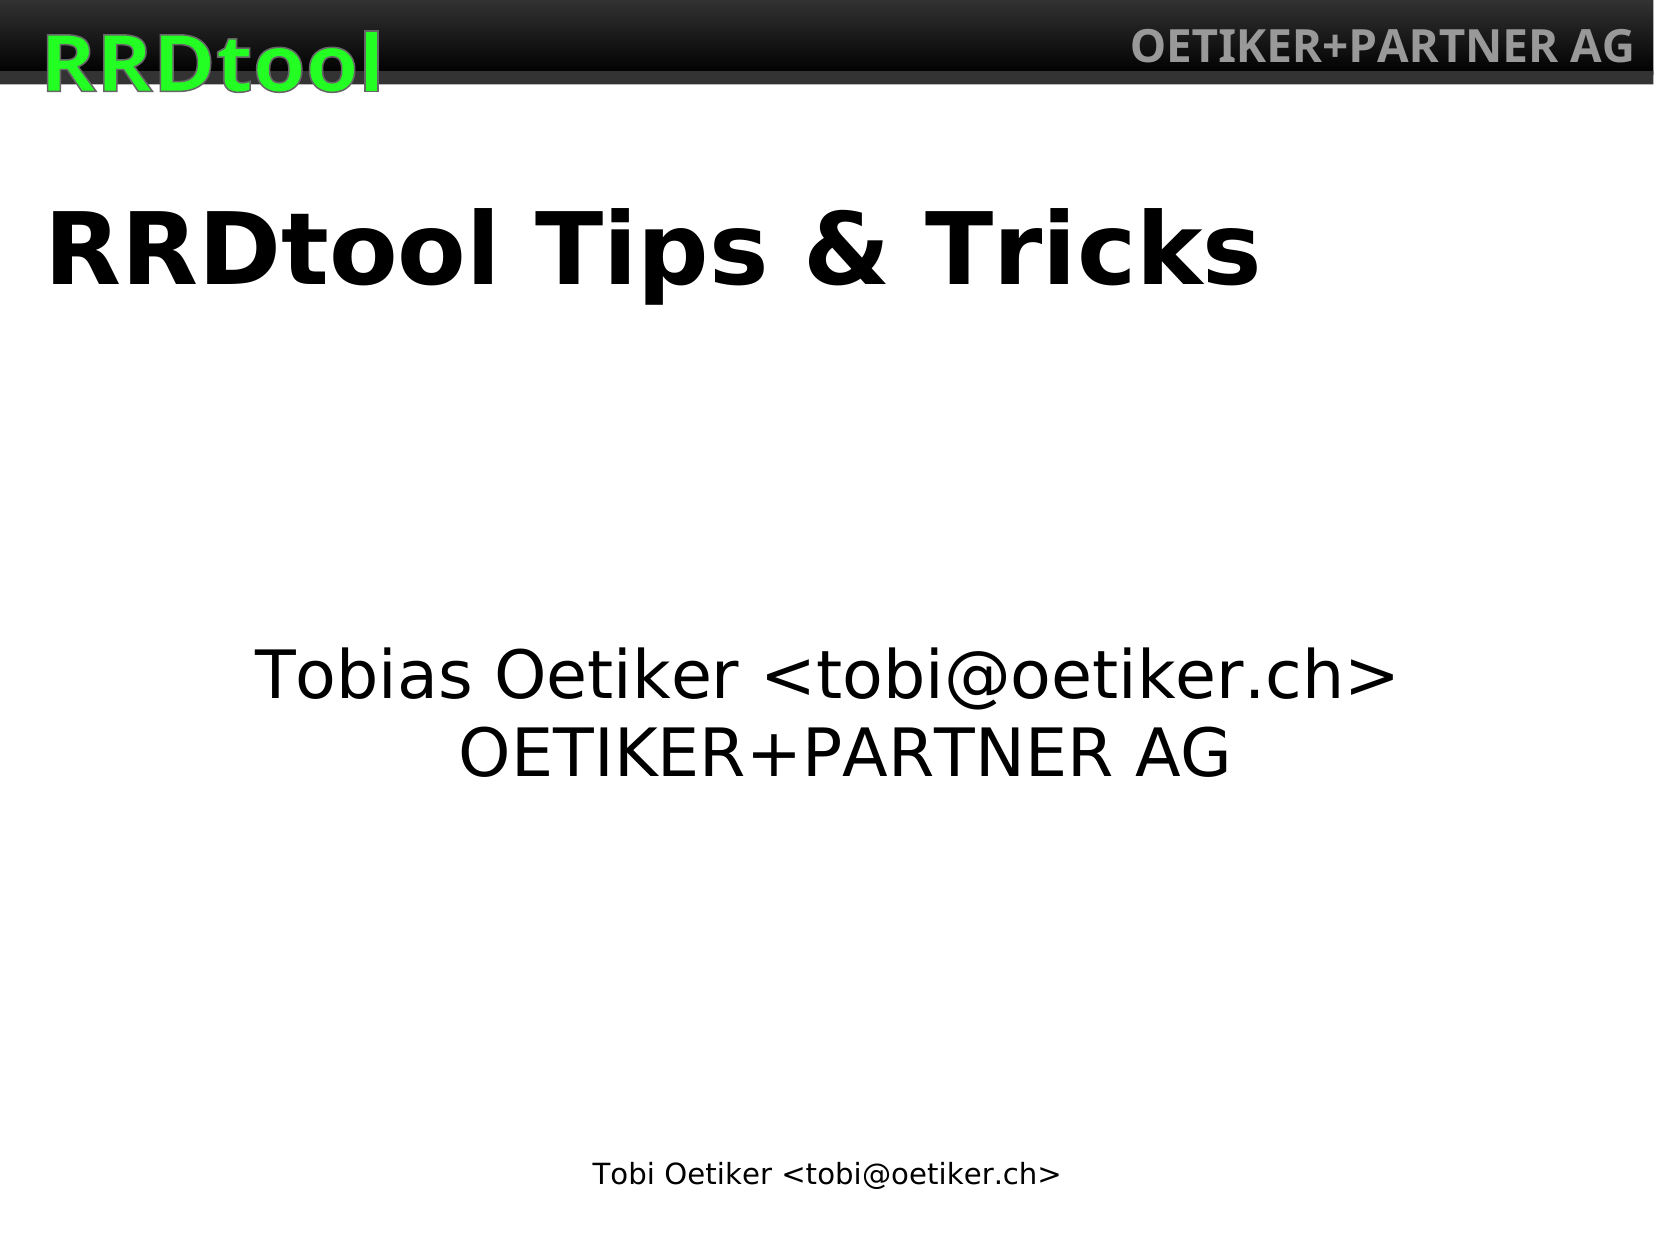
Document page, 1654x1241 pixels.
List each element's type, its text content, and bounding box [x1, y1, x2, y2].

subtitle Tobias Oetiker <tobi@oetiker.ch> OETIKER+PARTNER AG [50, 329, 1571, 1099]
title RRDtool Tips & Tricks [44, 175, 1583, 325]
